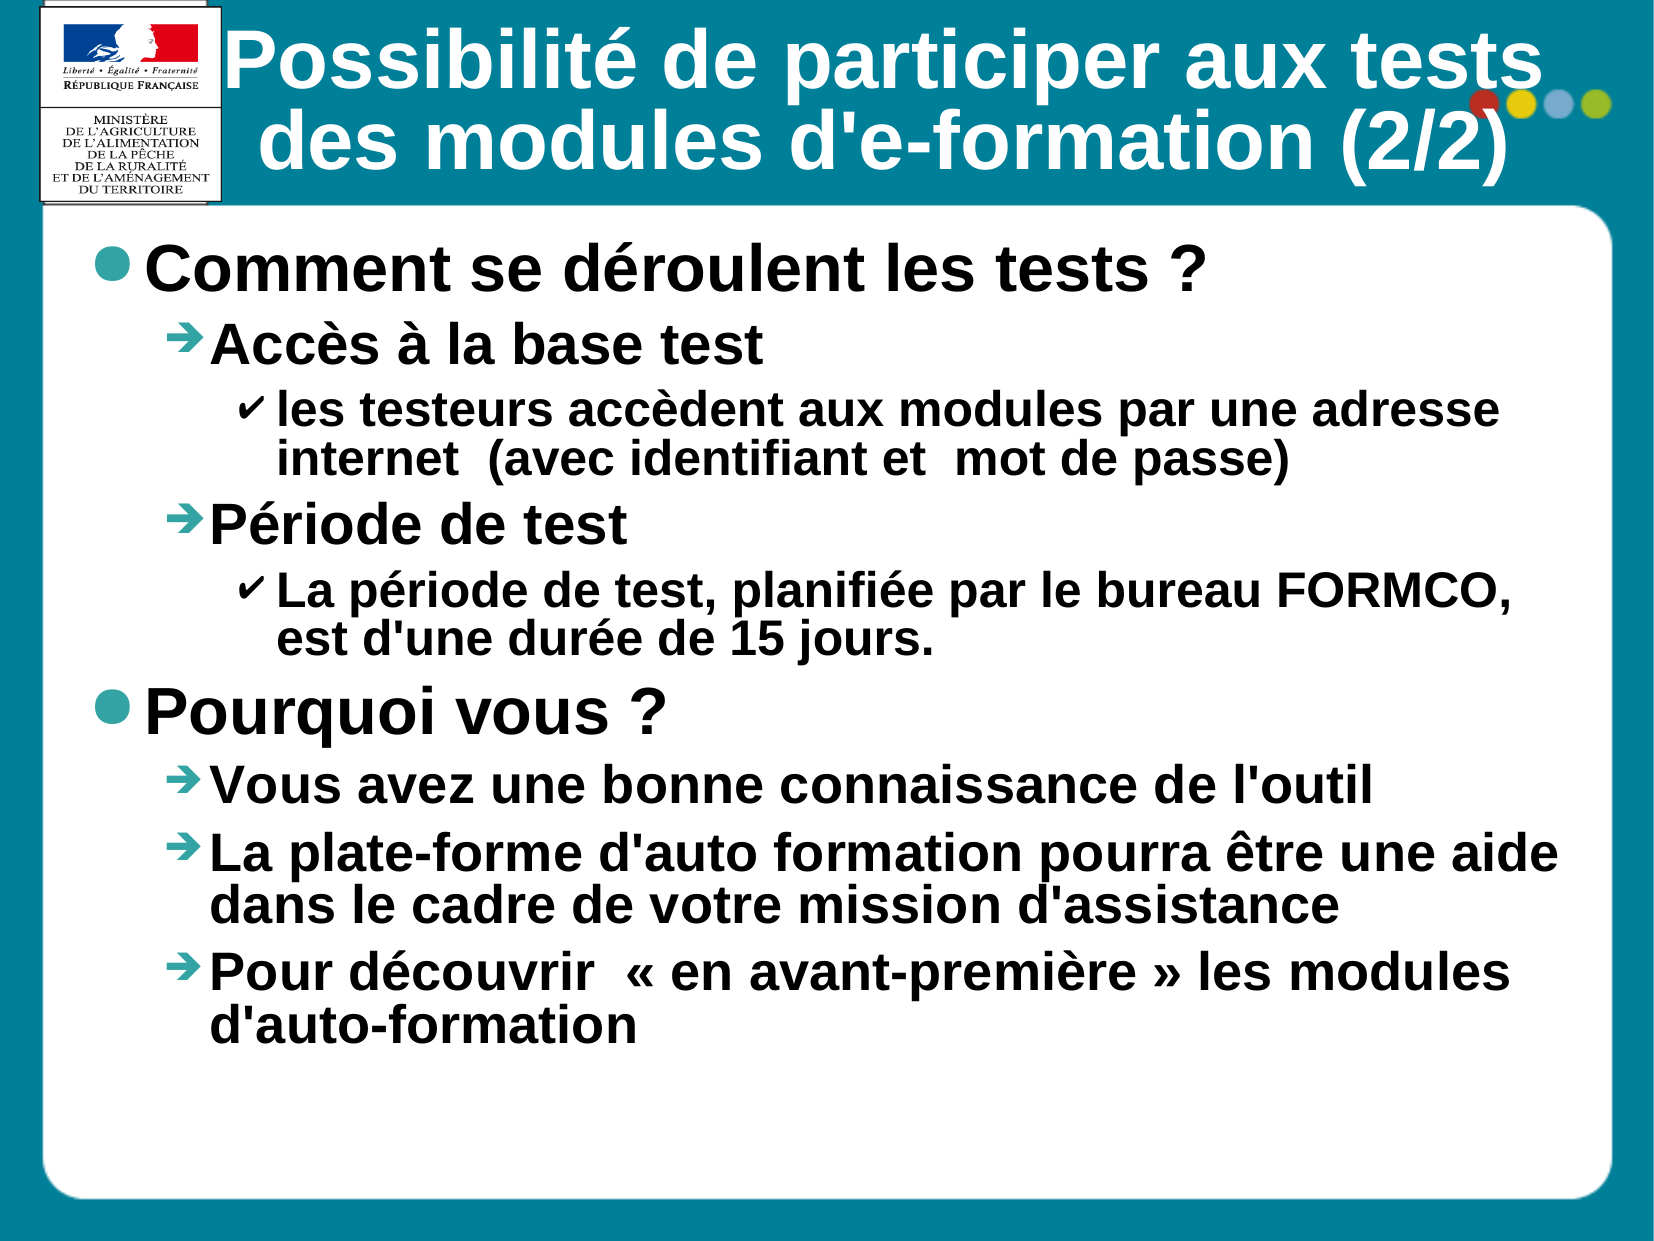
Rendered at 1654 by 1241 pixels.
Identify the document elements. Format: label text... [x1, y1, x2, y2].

title Possibilité de participer aux tests des modules d'e-formation (2/2) [198, 0, 1571, 227]
list Comment se déroulent les tests ? Accès à la base test les testeurs accèdent aux modules par une adresse internet (avec identifiant et mot de passe) Période de test La période de test, planifiée par le bureau FORMCO, est d'une durée de 15 jours. Pourquoi vous ? Vous avez une bonne connaissance de l'outil La plate-forme d'auto formation pourra être une aide dans le cadre de votre mission d'assistance Pour découvrir « en avant-première » les modules d'auto-formation [88, 239, 1595, 1121]
picture [0, 0, 1654, 1241]
